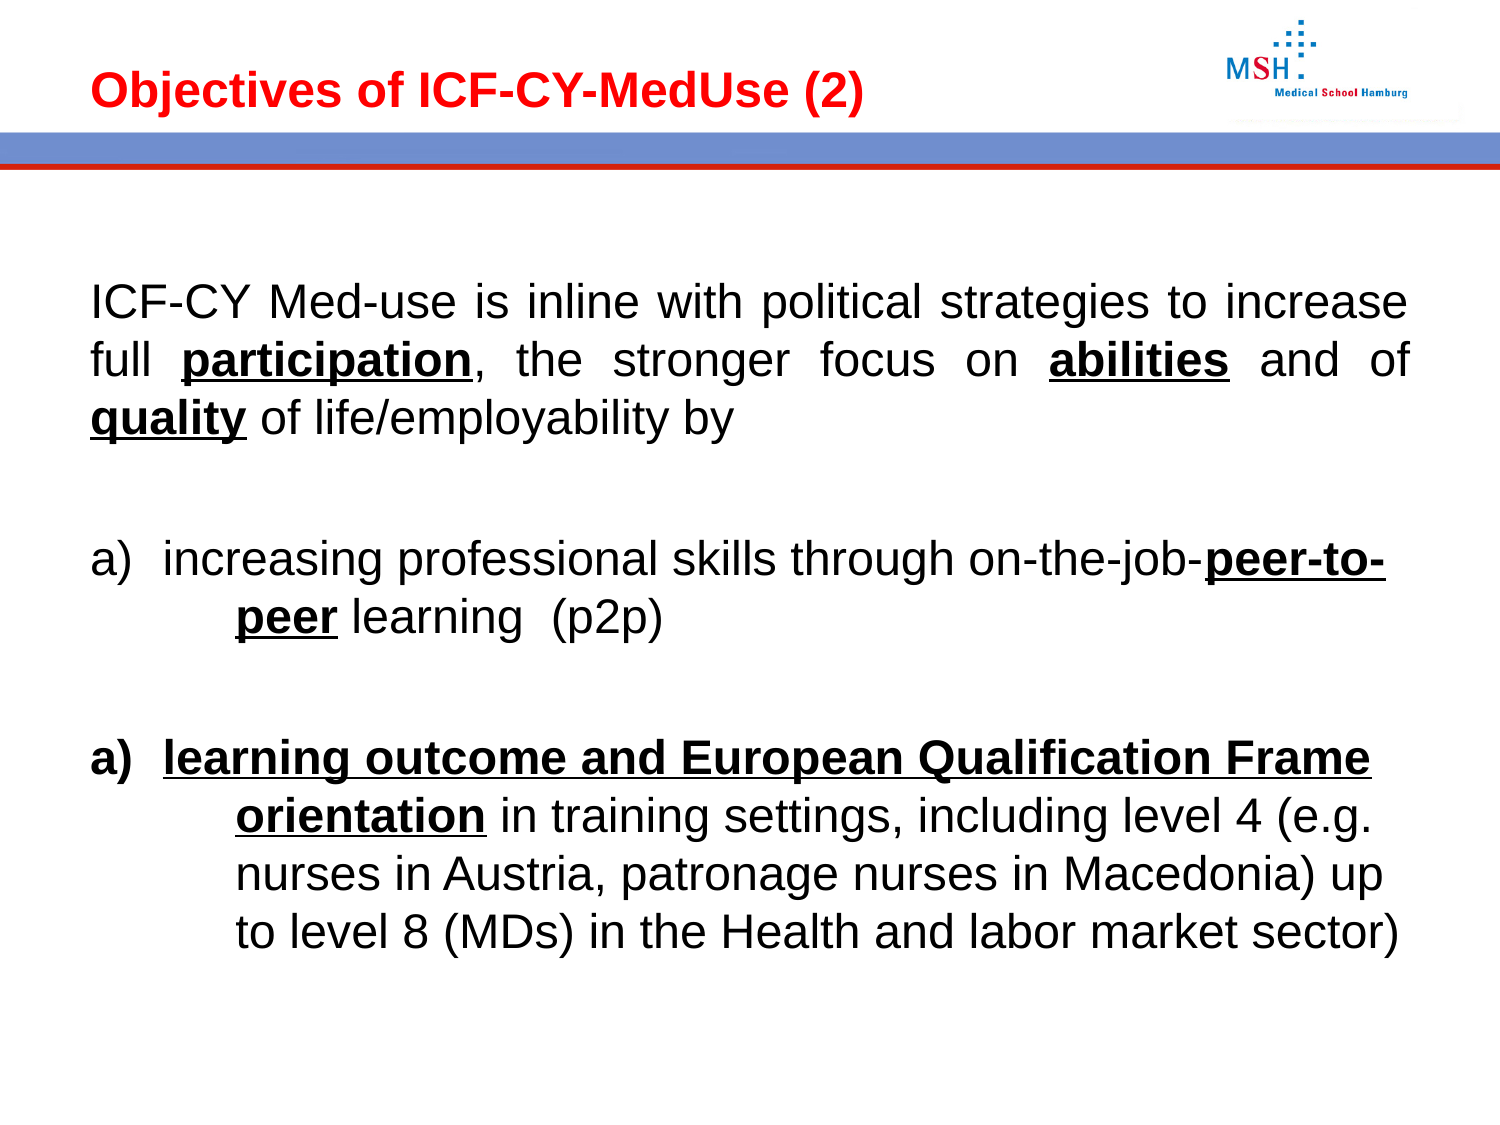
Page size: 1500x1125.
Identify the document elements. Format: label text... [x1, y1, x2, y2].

list ICF-CY Med-use is inline with political strategies to increase full participation, the stronger focus on abilities and of quality of life/employability by increasing professional skills through on-the-job-peer-to-peer learning (p2p) learning outcome and European Qualification Frame orientation in training settings, including level 4 (e.g. nurses in Austria, patronage nurses in Macedonia) up to level 8 (MDs) in the Health and labor market sector) [75, 262, 1426, 1005]
title Objectives of ICF-CY-MedUse (2) [75, 45, 1196, 129]
